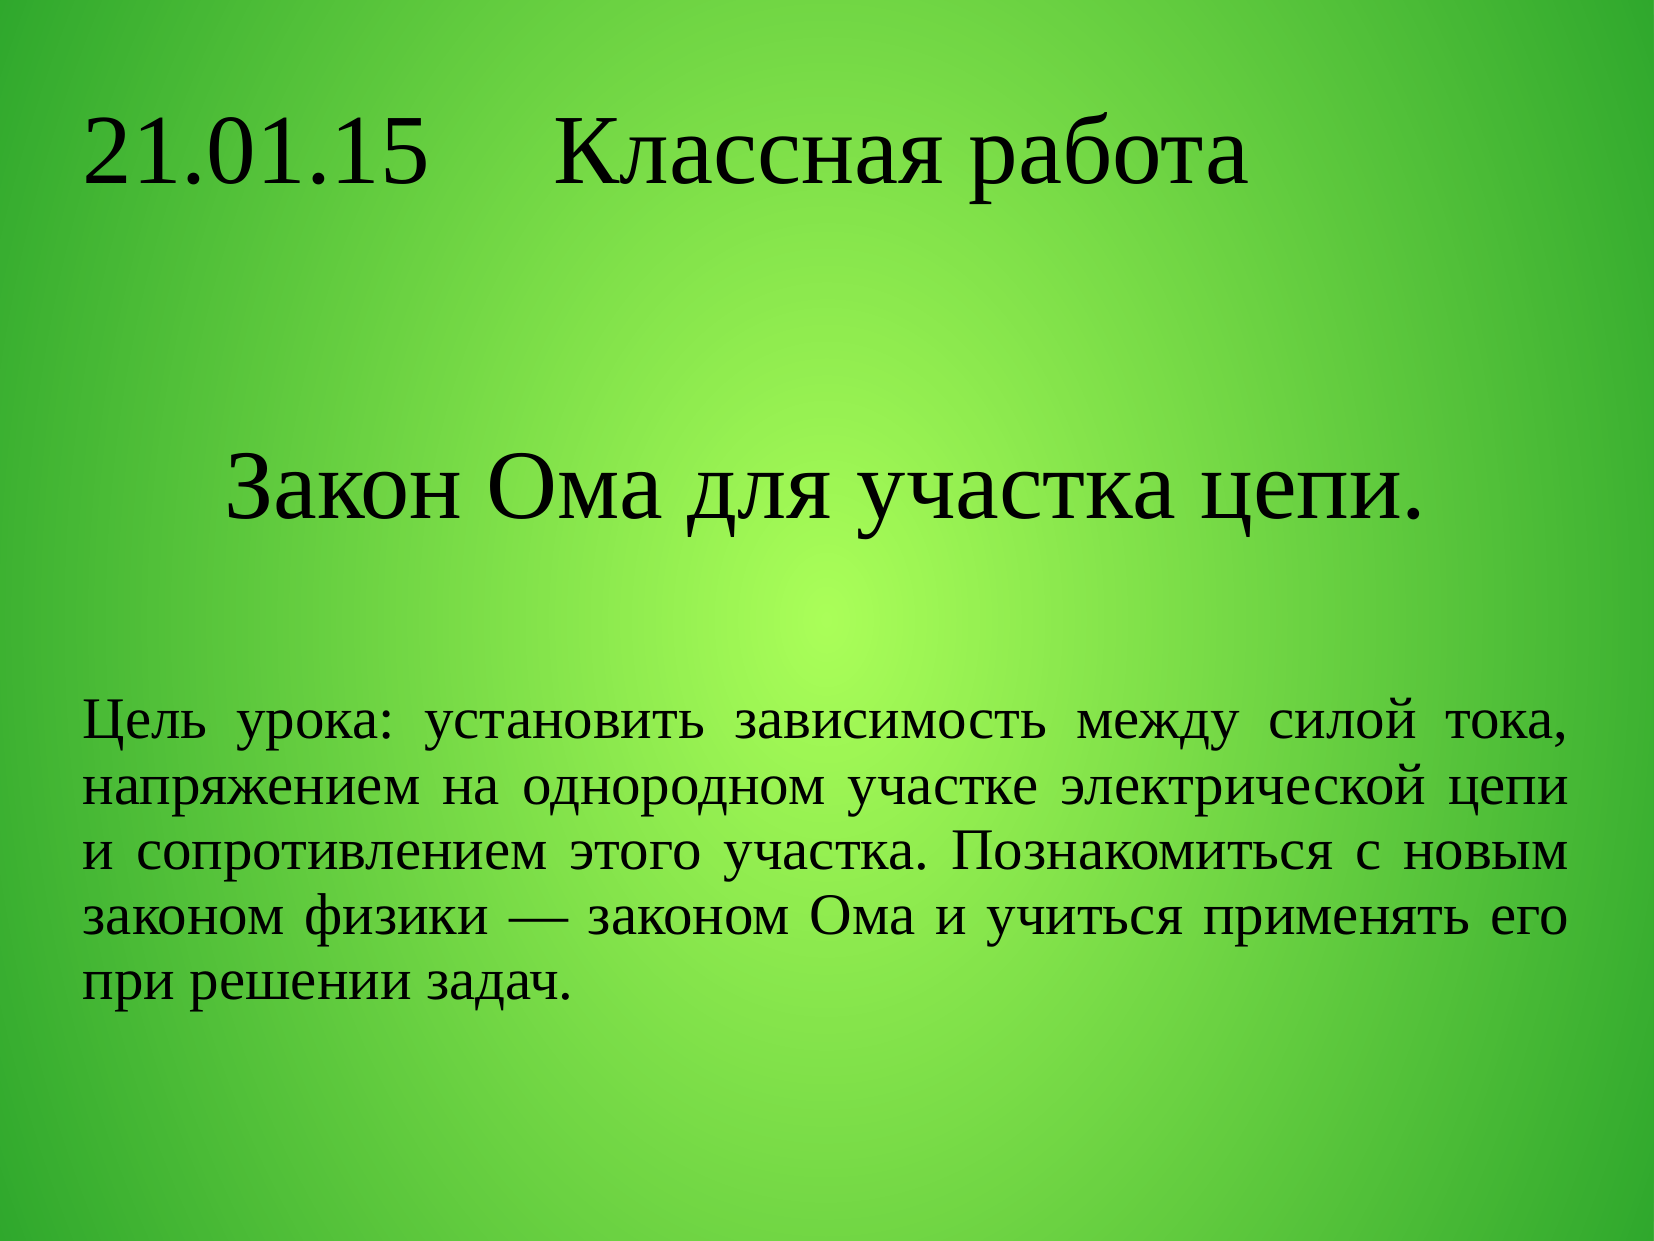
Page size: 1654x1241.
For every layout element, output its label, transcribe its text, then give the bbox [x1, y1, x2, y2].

list Закон Ома для участка цепи. Цель урока: установить зависимость между силой тока, напряжением на однородном участке электрической цепи и сопротивлением этого участка. Познакомиться с новым законом физики — законом Ома и учиться применять его при решении задач. [82, 299, 1571, 1019]
title 21.01.15 Классная работа [82, 47, 1571, 252]
